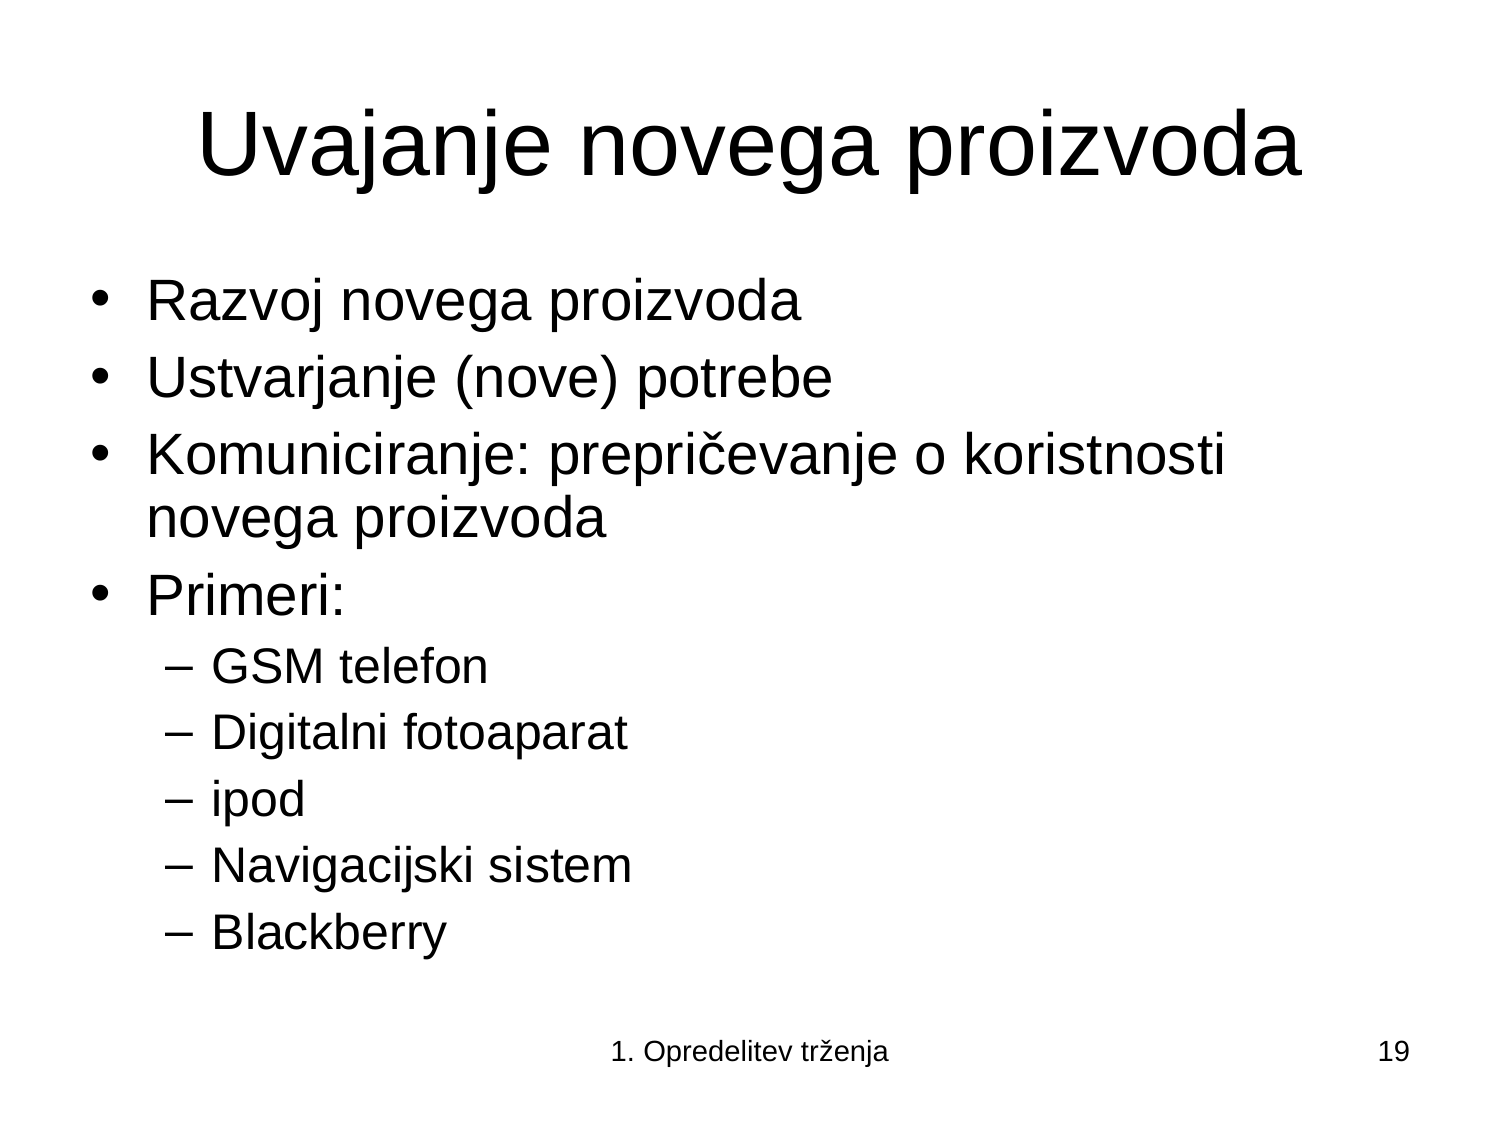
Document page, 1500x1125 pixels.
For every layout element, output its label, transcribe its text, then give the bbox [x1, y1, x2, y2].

list Razvoj novega proizvoda Ustvarjanje (nove) potrebe Komuniciranje: prepričevanje o koristnosti novega proizvoda Primeri: GSM telefon Digitalni fotoaparat ipod Navigacijski sistem Blackberry [75, 262, 1426, 1006]
text_box <number> [1074, 1024, 1426, 1103]
title Uvajanje novega proizvoda [75, 45, 1426, 233]
text_box 1. Opredelitev trženja [512, 1024, 988, 1103]
